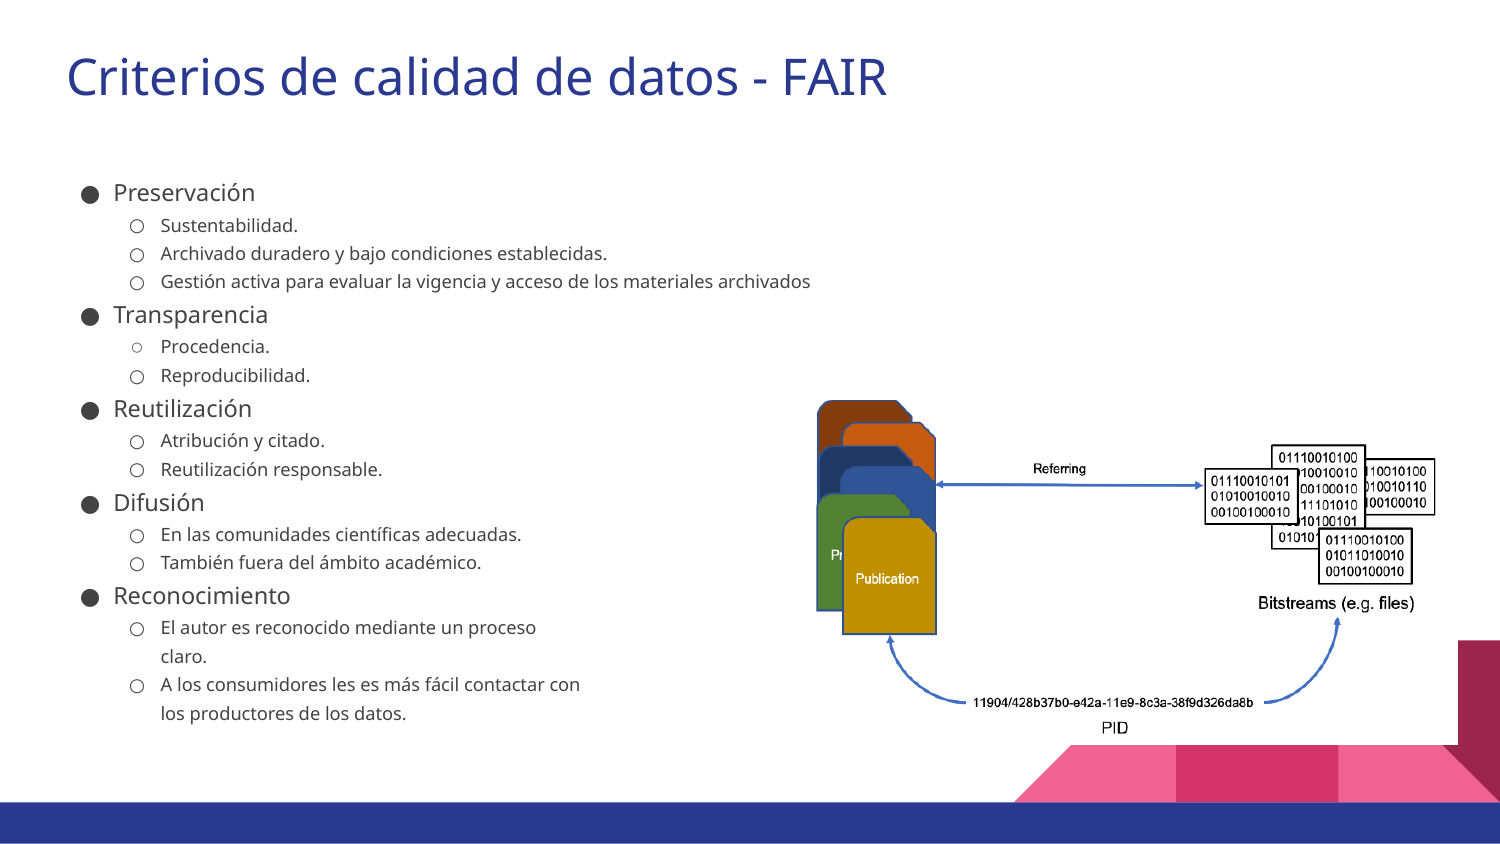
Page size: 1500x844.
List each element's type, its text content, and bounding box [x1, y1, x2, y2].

list Preservación Sustentabilidad. Archivado duradero y bajo condiciones establecidas. Gestión activa para evaluar la vigencia y acceso de los materiales archivados Transparencia Procedencia. Reproducibilidad. Reutilización Atribución y citado. Reutilización responsable. Difusión En las comunidades científicas adecuadas. También fuera del ámbito académico. Reconocimiento El autor es reconocido mediante un proceso claro. A los consumidores les es más fácil contactar con los productores de los datos. [51, 157, 1449, 750]
title Criterios de calidad de datos - FAIR [51, 26, 1449, 127]
picture [800, 383, 1458, 745]
